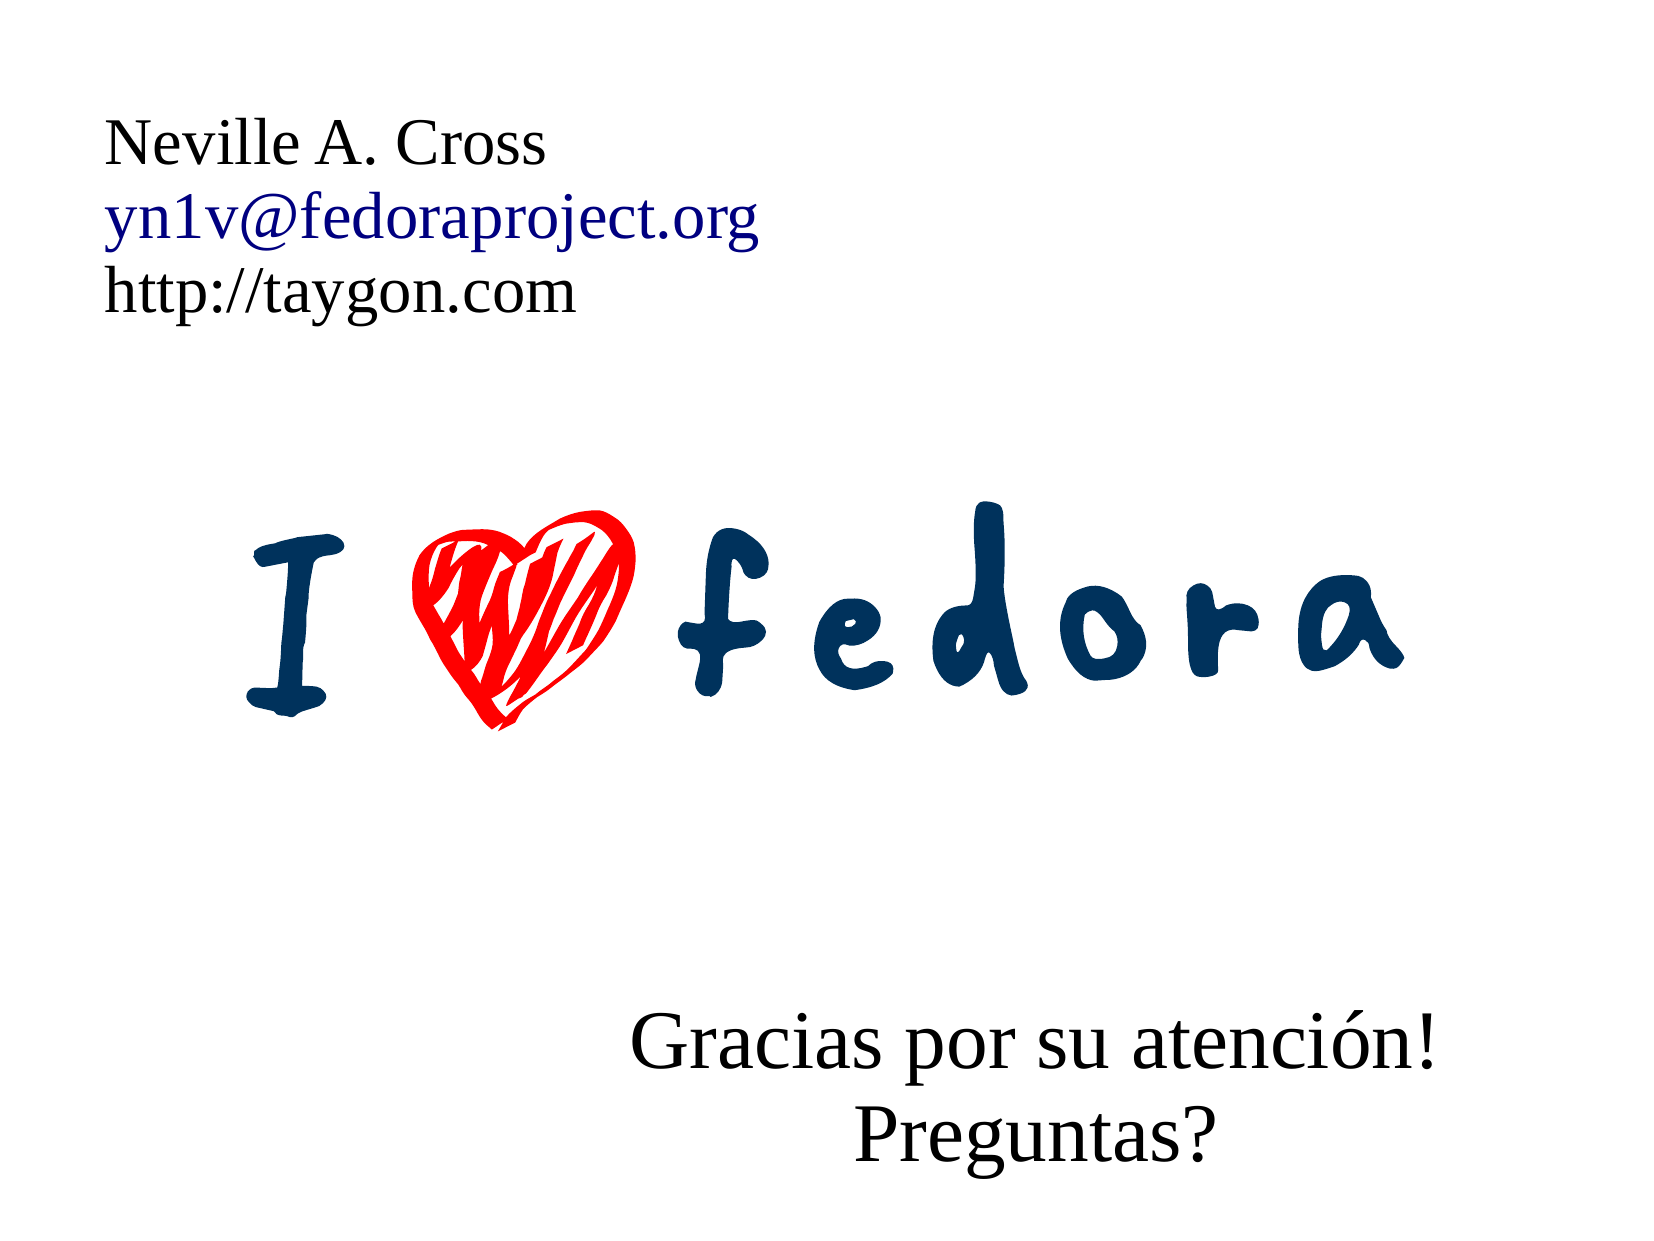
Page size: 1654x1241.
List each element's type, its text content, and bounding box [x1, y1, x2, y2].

picture [198, 3, 1456, 1241]
text_box Neville A. Cross yn1v@fedoraproject.org http://taygon.com [90, 97, 777, 335]
text_box Gracias por su atención! Preguntas? [615, 987, 1458, 1187]
